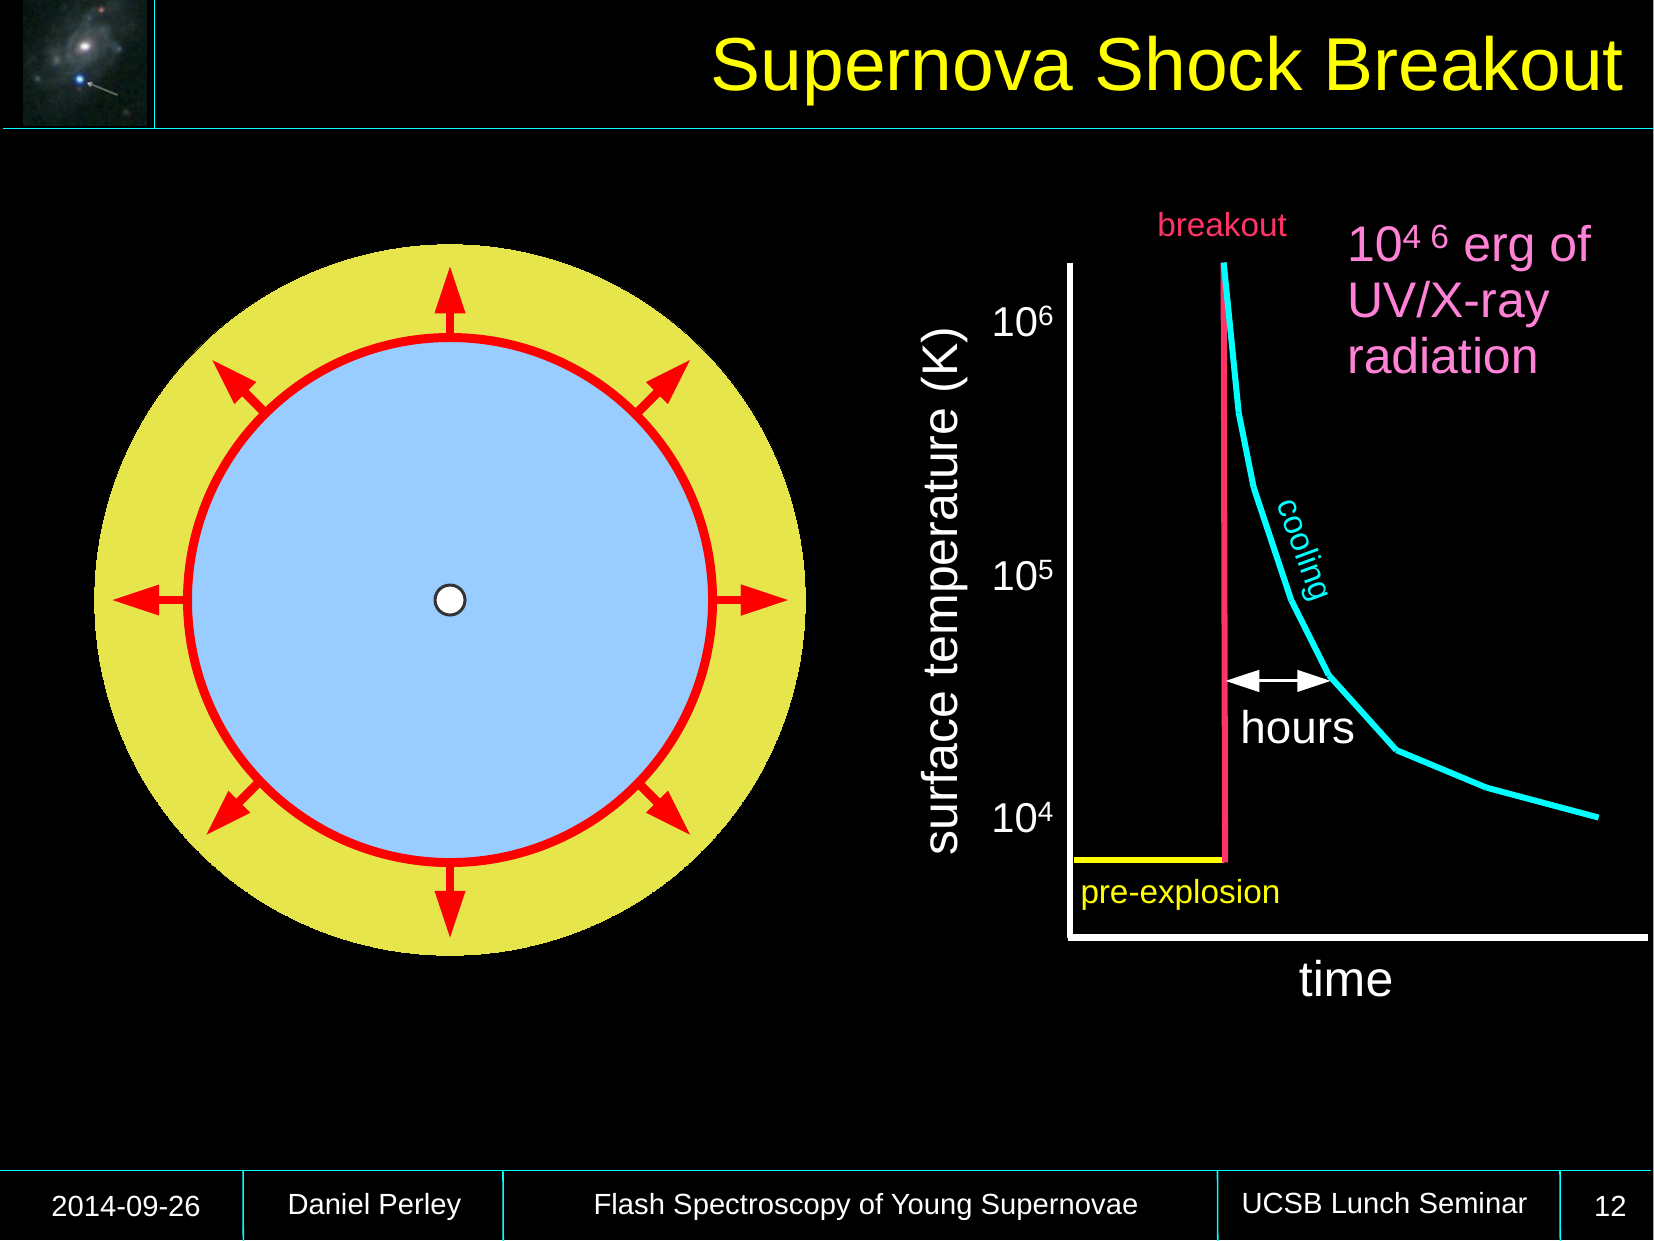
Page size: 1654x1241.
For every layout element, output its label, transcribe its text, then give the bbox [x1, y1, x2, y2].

text_box 105 [976, 545, 1090, 608]
text_box breakout [1142, 198, 1319, 251]
picture [23, 0, 147, 126]
text_box hours [1225, 694, 1376, 761]
text_box 104 [976, 787, 1090, 851]
text_box 106 [976, 291, 1090, 355]
text_box 104 6 erg of UV/X-ray radiation [1332, 208, 1636, 393]
text_box [93, 243, 807, 957]
text_box surface temperature (K) [904, 311, 976, 870]
text_box cooling [1257, 476, 1371, 671]
title Supernova Shock Breakout [187, 21, 1624, 108]
text_box pre-explosion [1065, 866, 1315, 919]
text_box time [1158, 943, 1534, 1014]
